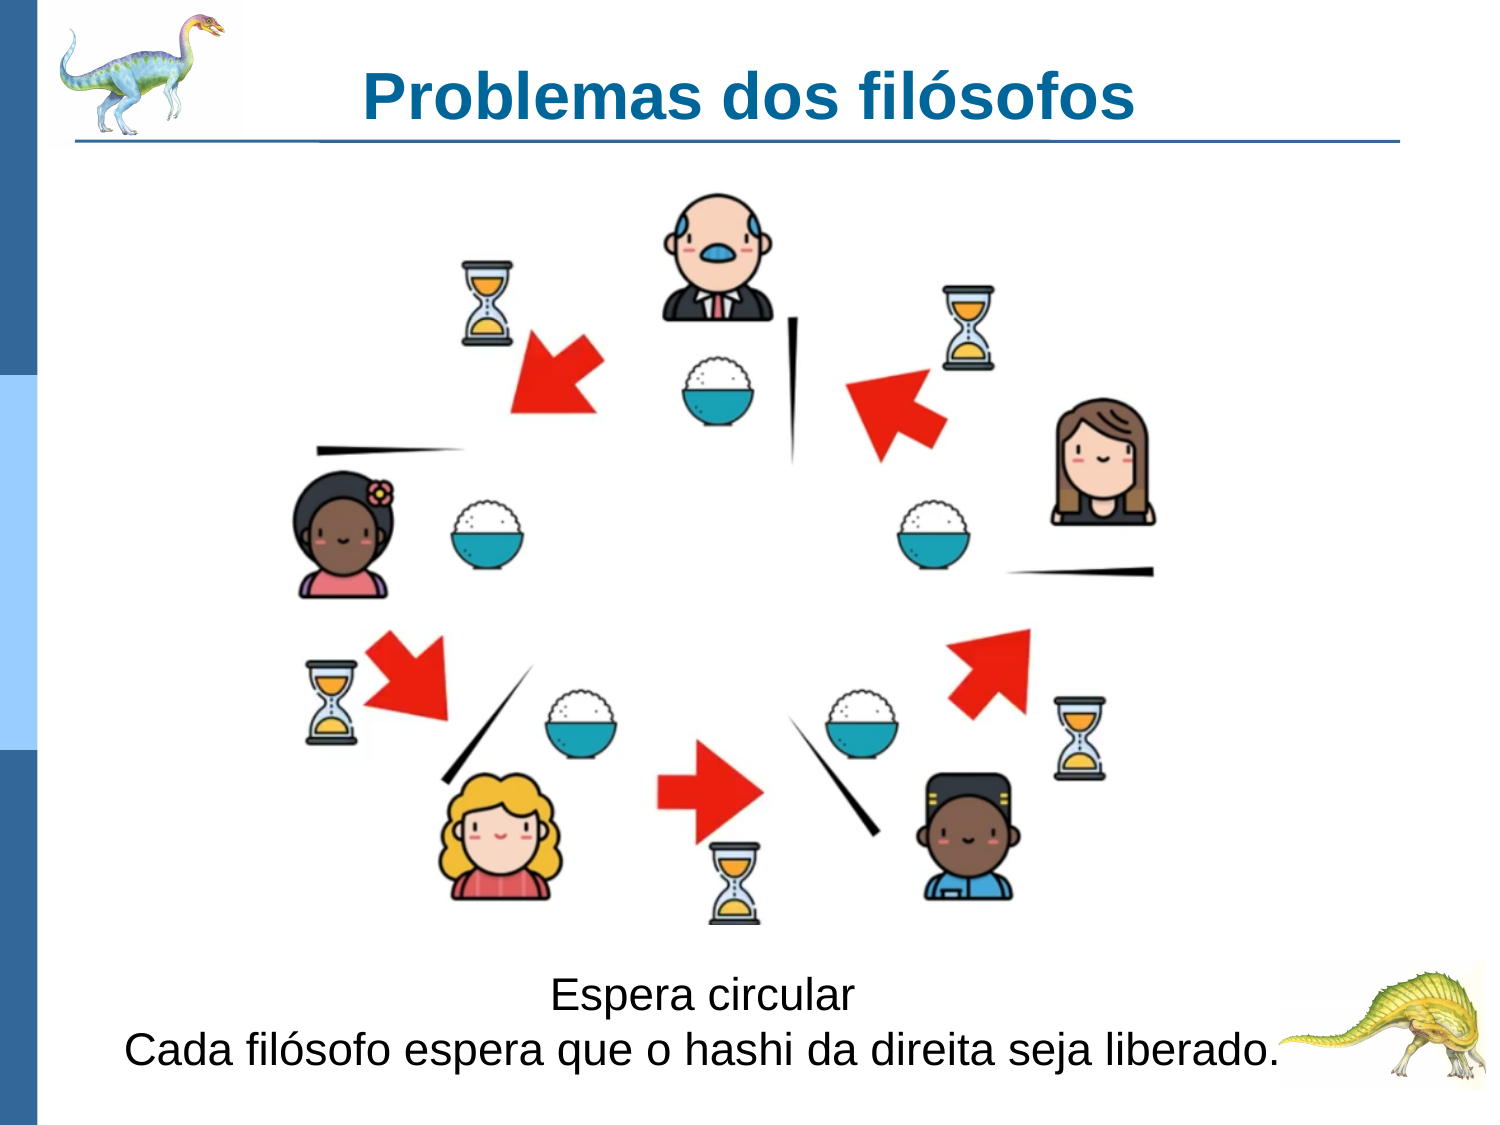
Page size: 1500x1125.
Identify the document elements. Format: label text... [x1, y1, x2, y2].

text_box Espera circular Cada filósofo espera que o hashi da direita seja liberado. [82, 956, 1323, 1082]
picture [286, 188, 1182, 925]
text_box Problemas dos filósofos [75, 45, 1426, 141]
picture [1275, 959, 1486, 1090]
picture [46, 0, 243, 149]
